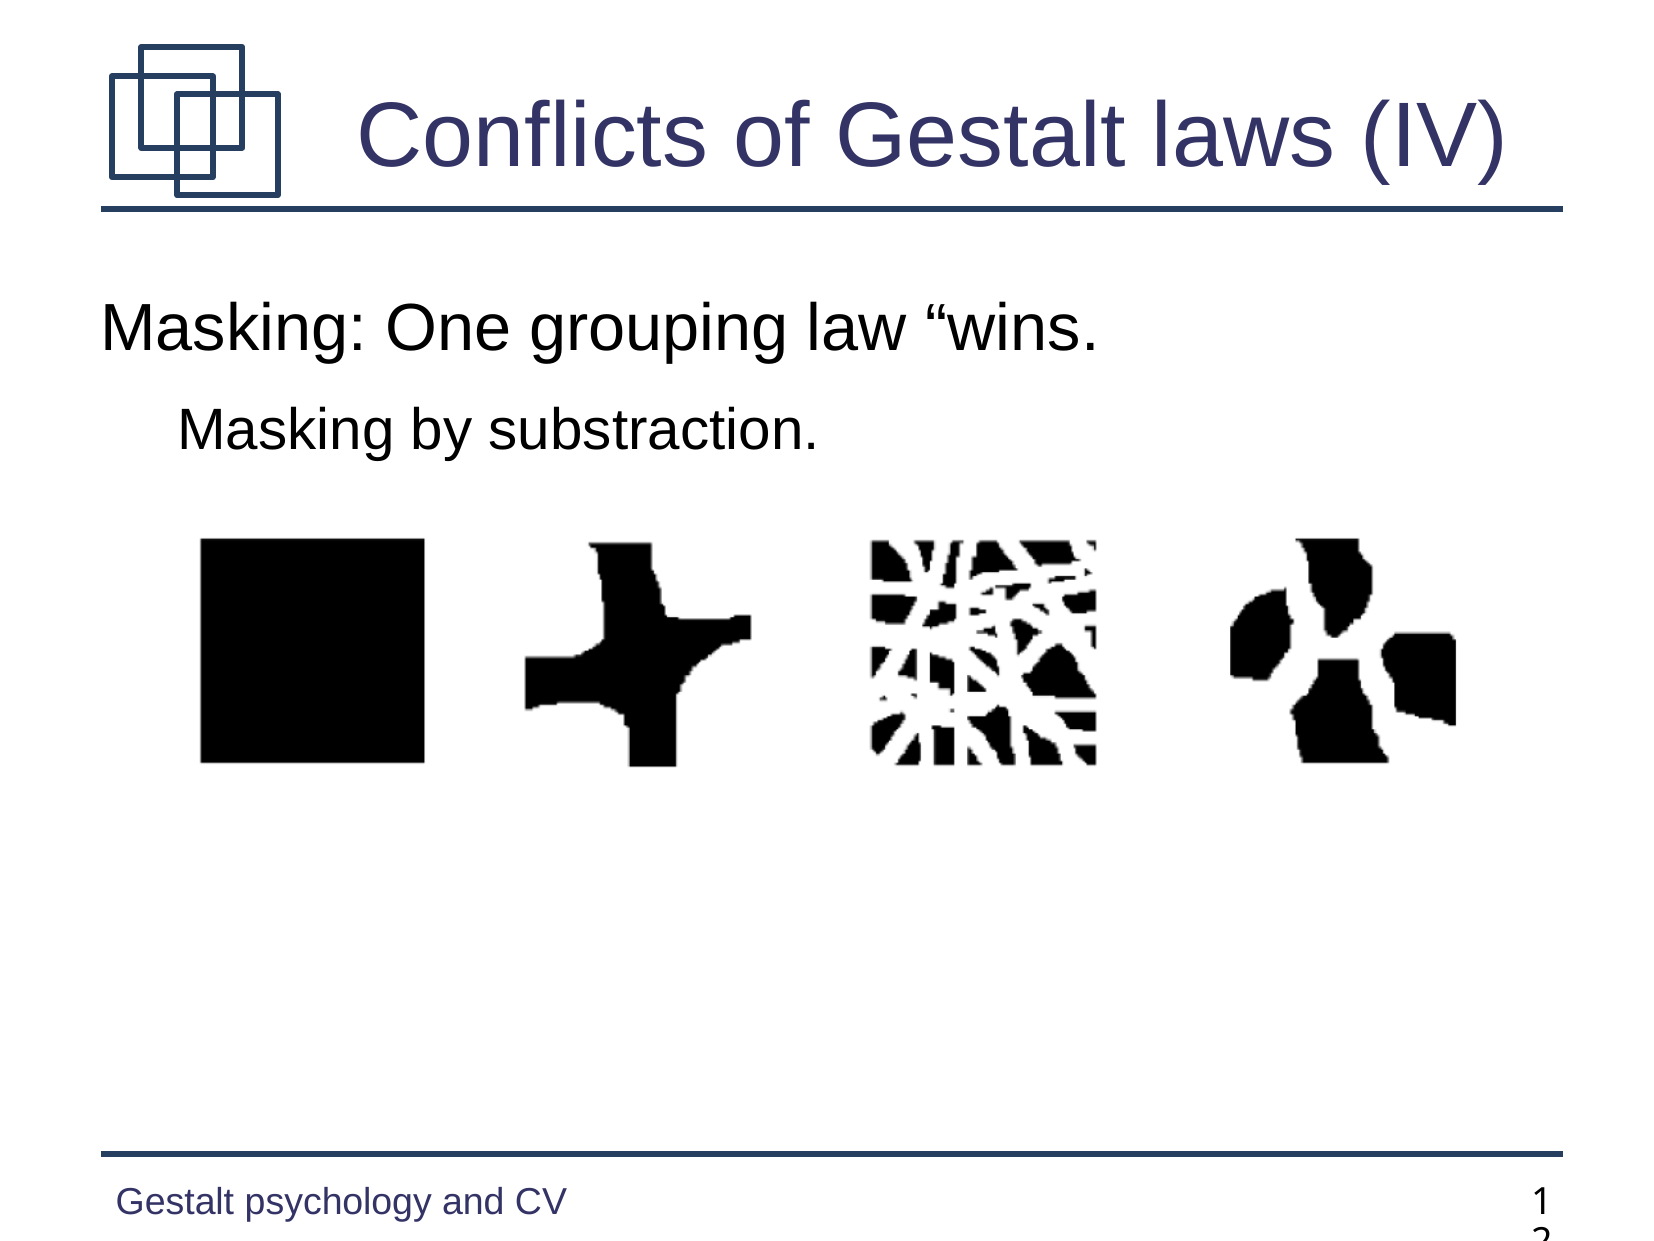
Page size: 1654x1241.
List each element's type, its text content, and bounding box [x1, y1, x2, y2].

list Masking by substraction. [82, 396, 1571, 491]
list Masking: One grouping law “wins. [82, 290, 1571, 384]
title Conflicts of Gestalt laws (IV) [295, 39, 1571, 232]
picture [168, 504, 1492, 786]
